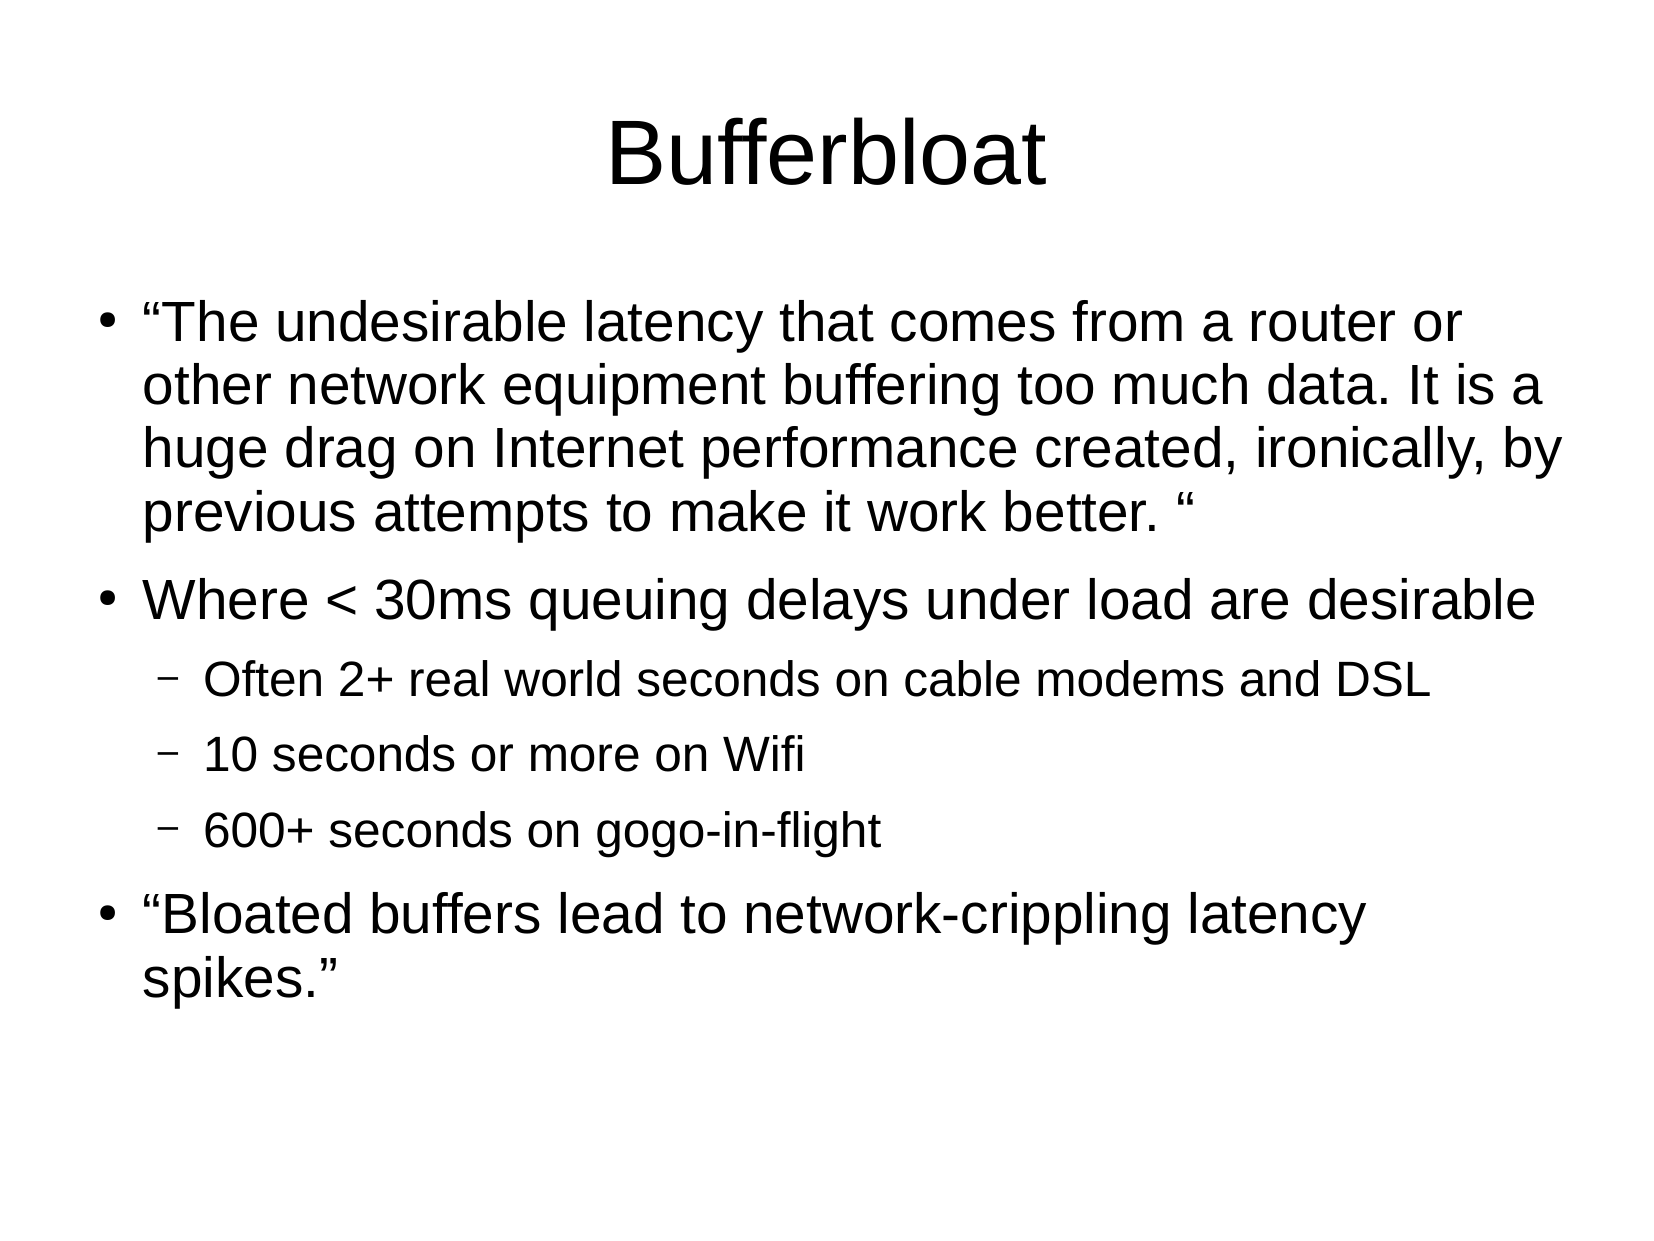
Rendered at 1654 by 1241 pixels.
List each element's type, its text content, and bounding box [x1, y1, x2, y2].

title Bufferbloat [82, 49, 1571, 257]
list “The undesirable latency that comes from a router or other network equipment buffering too much data. It is a huge drag on Internet performance created, ironically, by previous attempts to make it work better. “ Where < 30ms queuing delays under load are desirable Often 2+ real world seconds on cable modems and DSL 10 seconds or more on Wifi 600+ seconds on gogo-in-flight “Bloated buffers lead to network-crippling latency spikes.” [82, 290, 1571, 1010]
